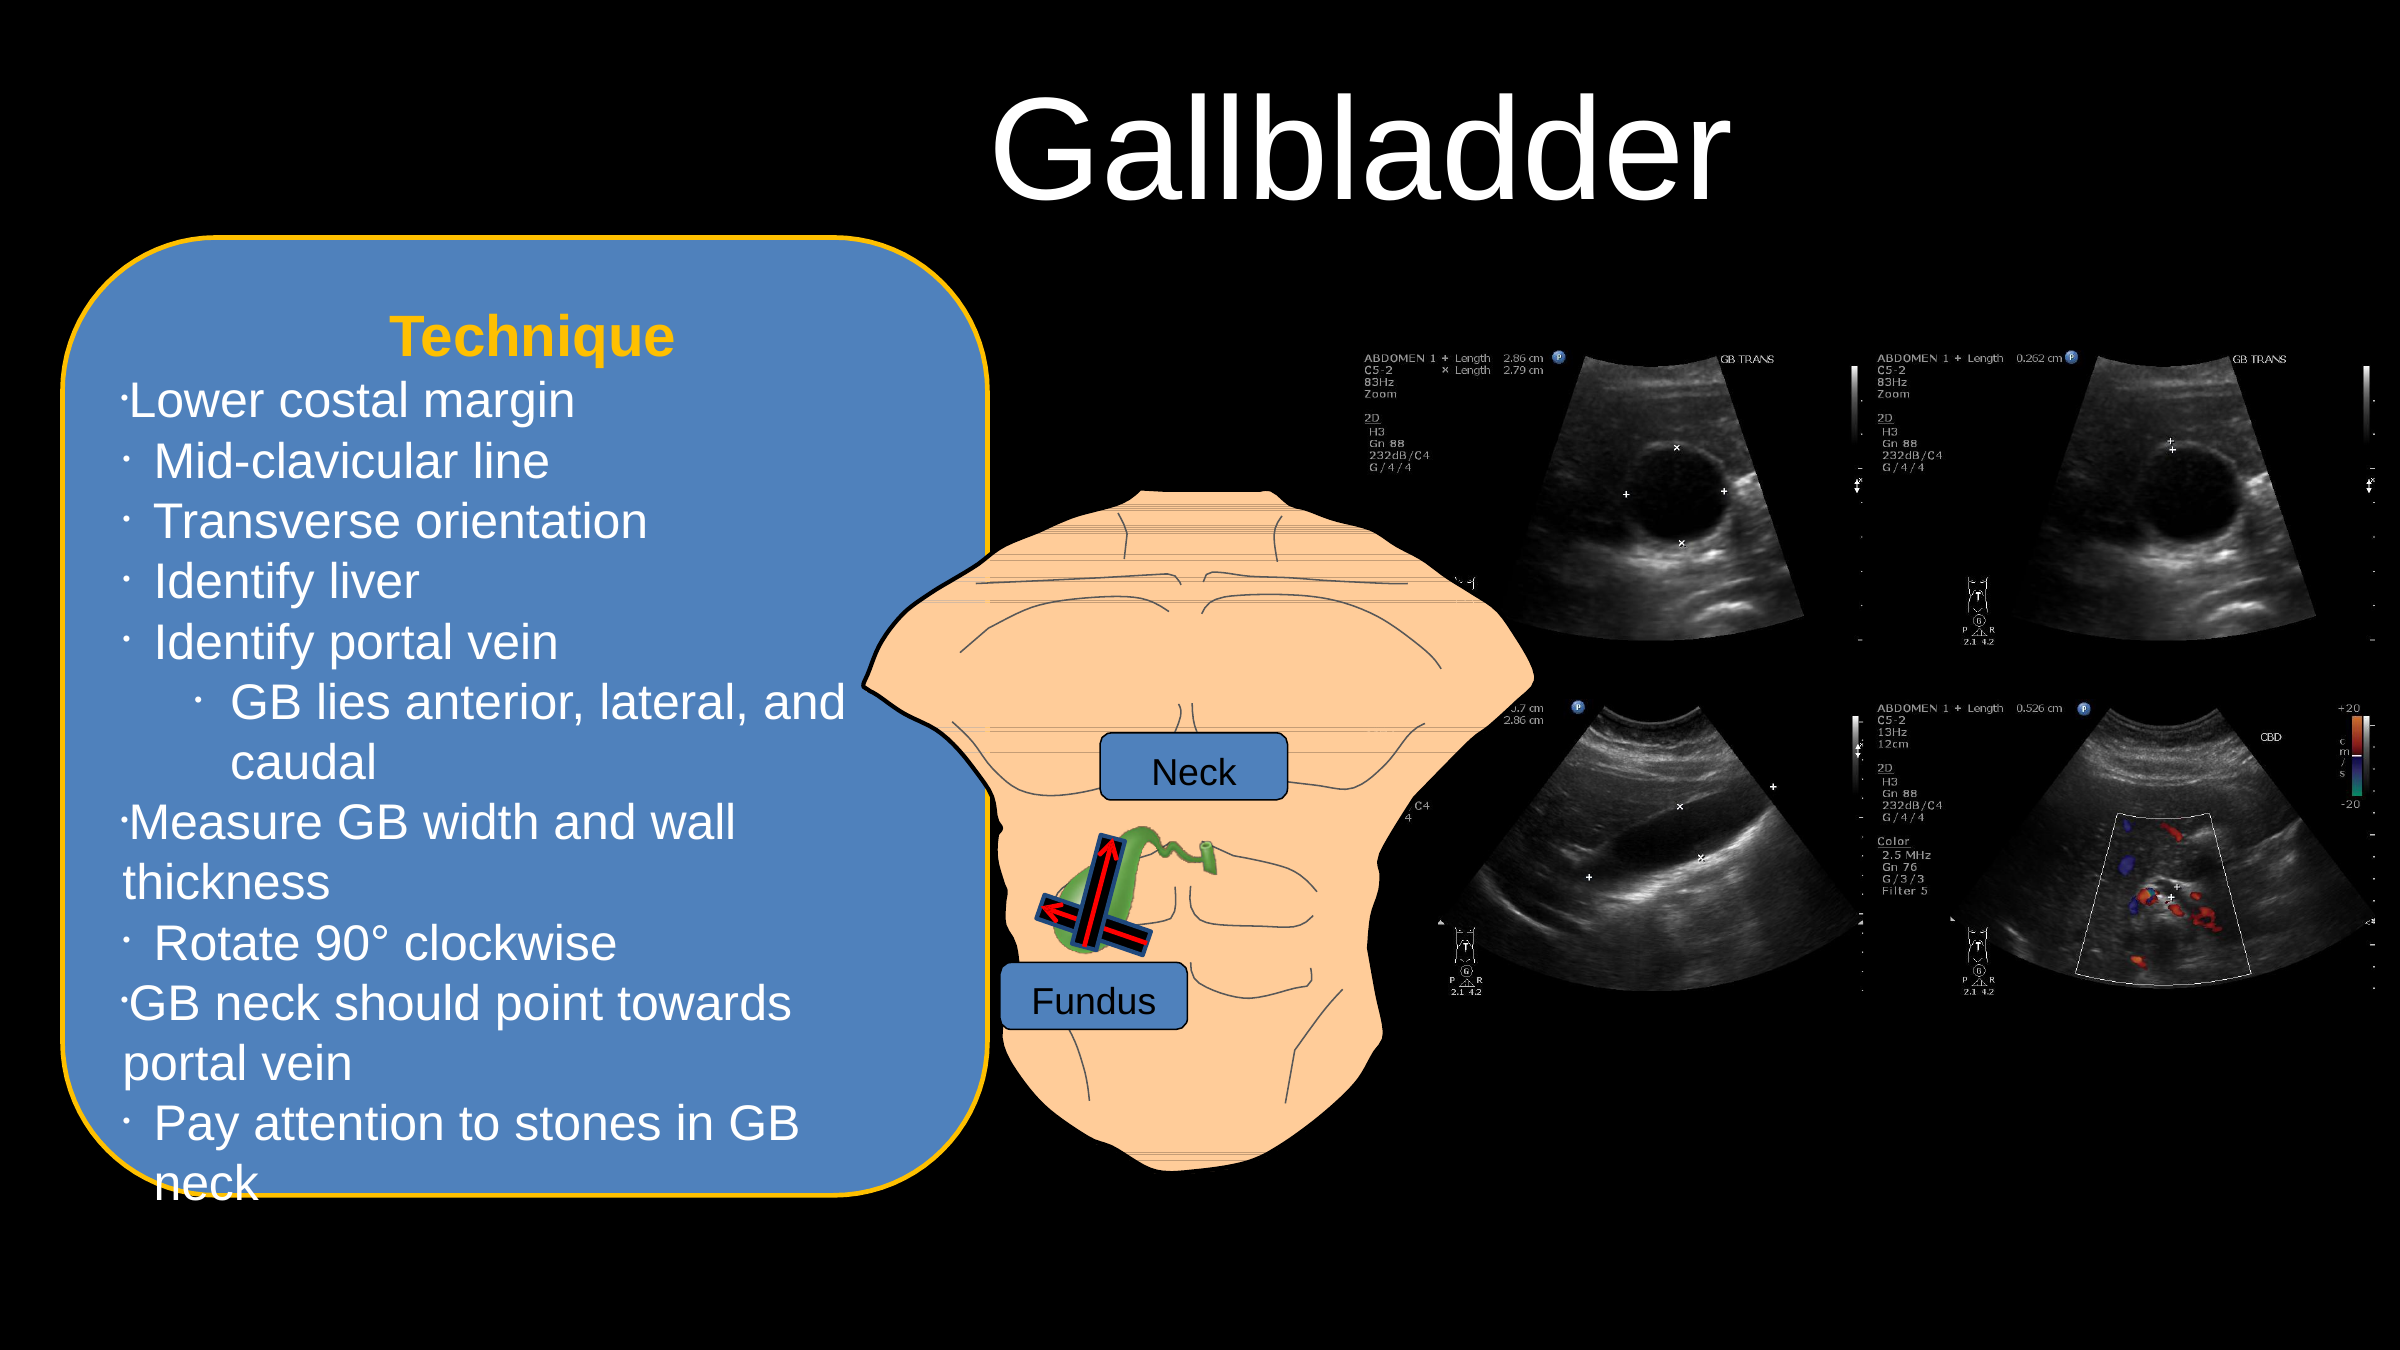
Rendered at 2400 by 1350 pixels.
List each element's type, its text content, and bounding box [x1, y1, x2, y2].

text_box Fundus [1029, 977, 1159, 1023]
text_box [0, 0, 2400, 1350]
text_box Technique Lower costal margin Mid-clavicular line Transverse orientation Identify liver Identify portal vein GB lies anterior, lateral, and caudal Measure GB width and wall thickness Rotate 90° clockwise GB neck should point towards portal vein Pay attention to stones in GB neck [120, 297, 923, 1211]
title Gallbladder [120, 54, 2280, 280]
text_box Neck [1149, 747, 1239, 793]
